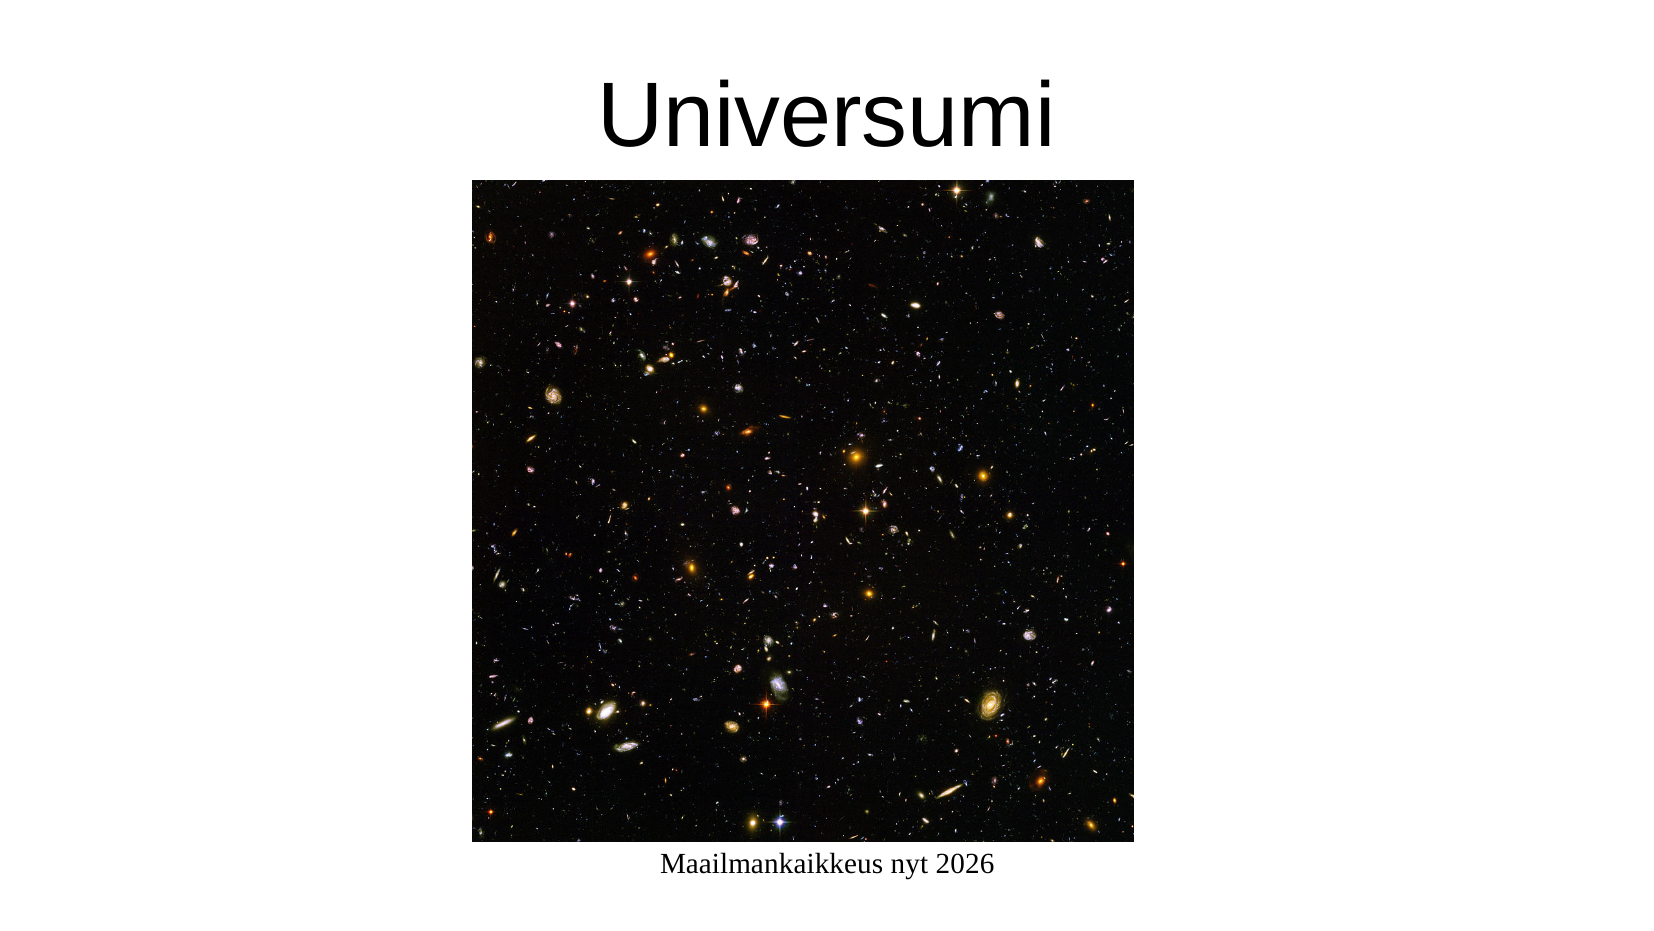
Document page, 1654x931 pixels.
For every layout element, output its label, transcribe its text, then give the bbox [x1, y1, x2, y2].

picture [472, 180, 1134, 842]
title Universumi [82, 37, 1571, 193]
